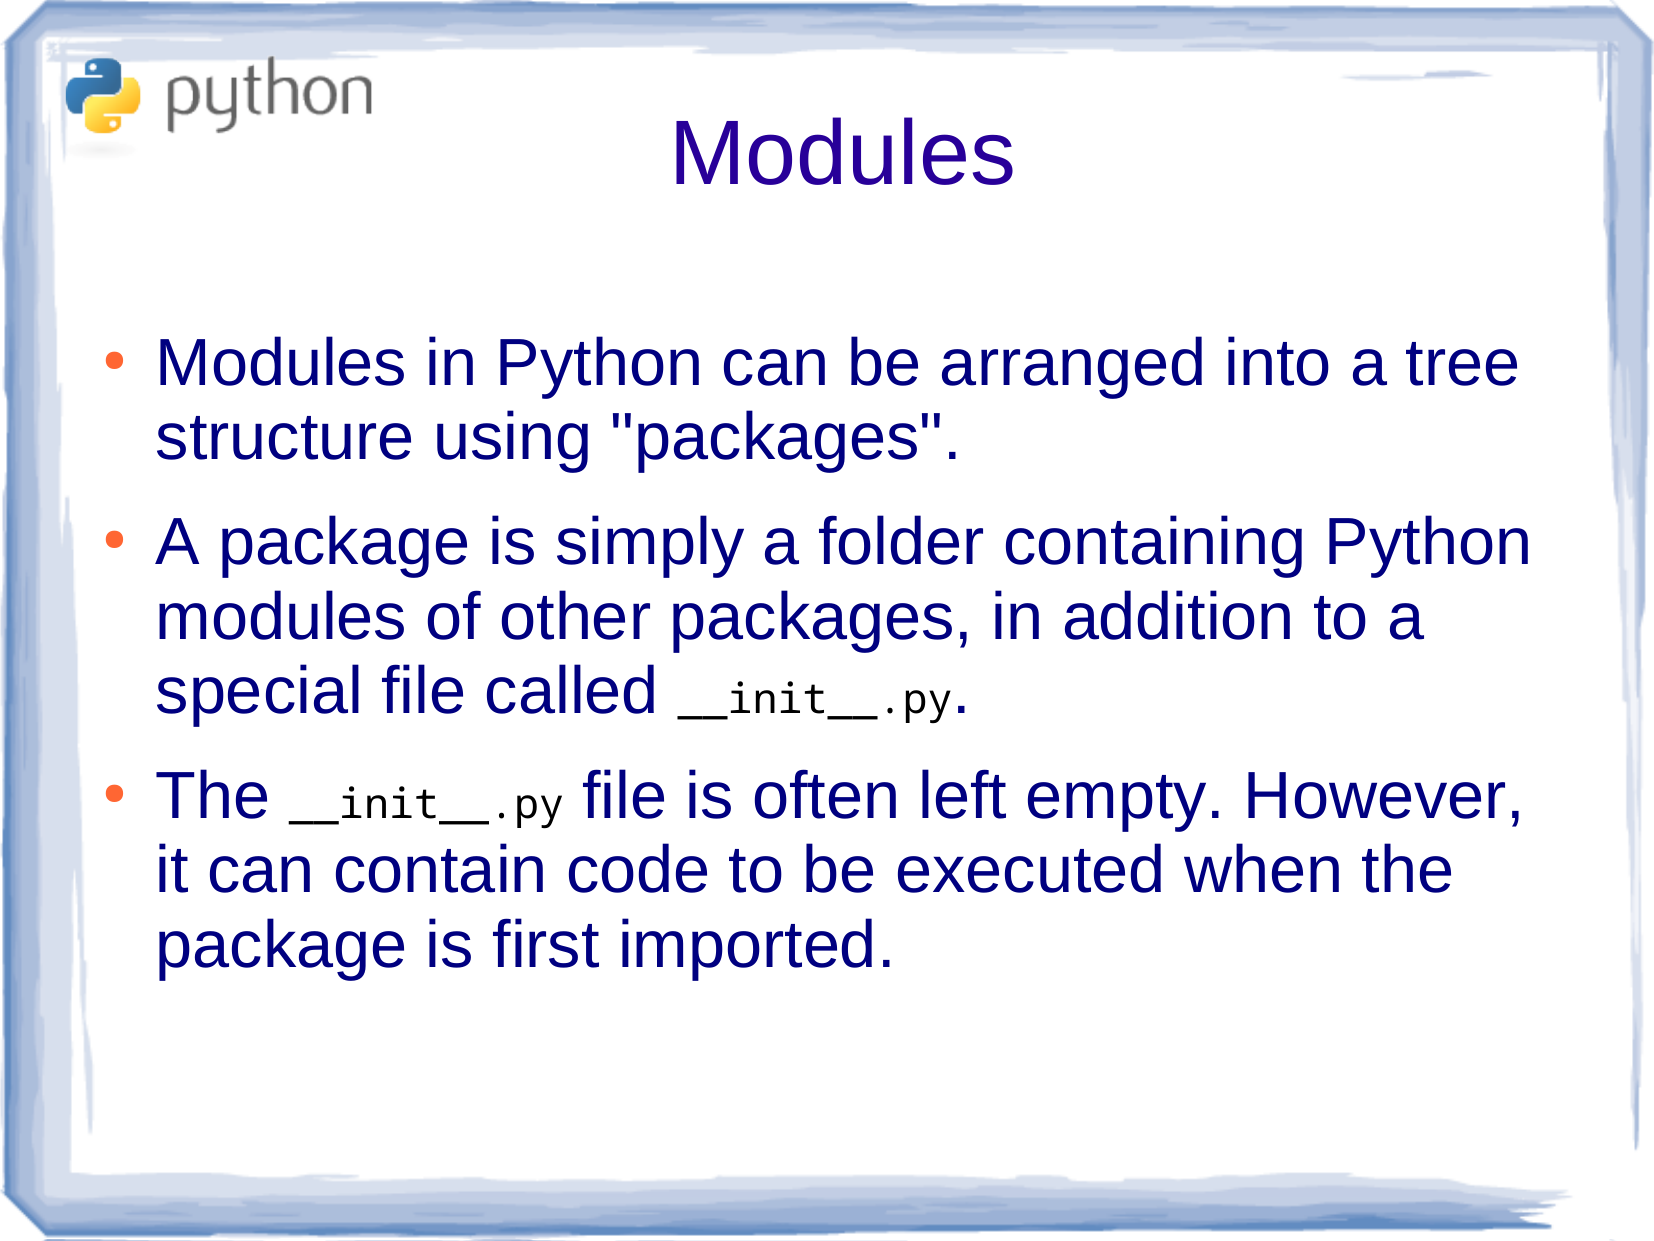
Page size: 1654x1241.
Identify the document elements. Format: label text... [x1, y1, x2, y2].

picture [0, 0, 1654, 1241]
list Modules in Python can be arranged into a tree structure using "packages". A package is simply a folder containing Python modules of other packages, in addition to a special file called __init__.py. The __init__.py file is often left empty. However, it can contain code to be executed when the package is first imported. [84, 324, 1576, 1189]
title Modules [82, 49, 1571, 257]
